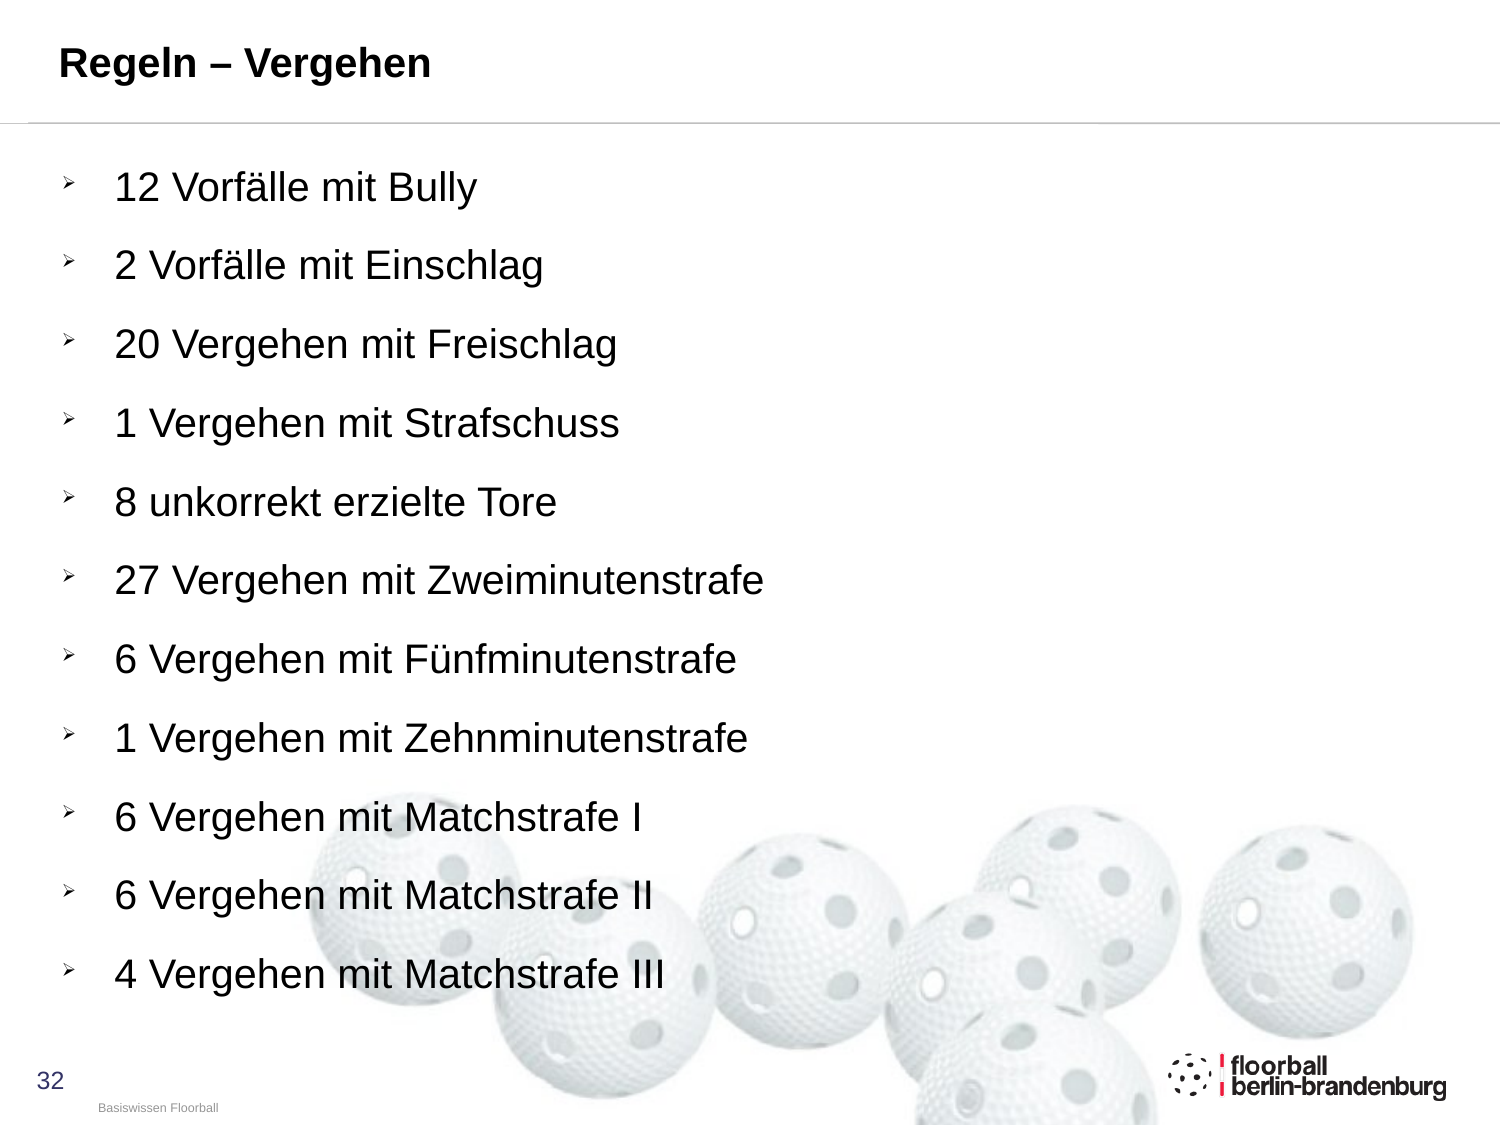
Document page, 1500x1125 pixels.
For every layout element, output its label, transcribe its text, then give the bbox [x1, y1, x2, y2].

text_box 12 Vorfälle mit Bully 2 Vorfälle mit Einschlag 20 Vergehen mit Freischlag 1 Vergehen mit Strafschuss 8 unkorrekt erzielte Tore 27 Vergehen mit Zweiminutenstrafe 6 Vergehen mit Fünfminutenstrafe 1 Vergehen mit Zehnminutenstrafe 6 Vergehen mit Matchstrafe I 6 Vergehen mit Matchstrafe II 4 Vergehen mit Matchstrafe III [29, 152, 1466, 1013]
picture [242, 355, 1483, 1125]
text_box Regeln – Vergehen [43, 28, 1466, 94]
